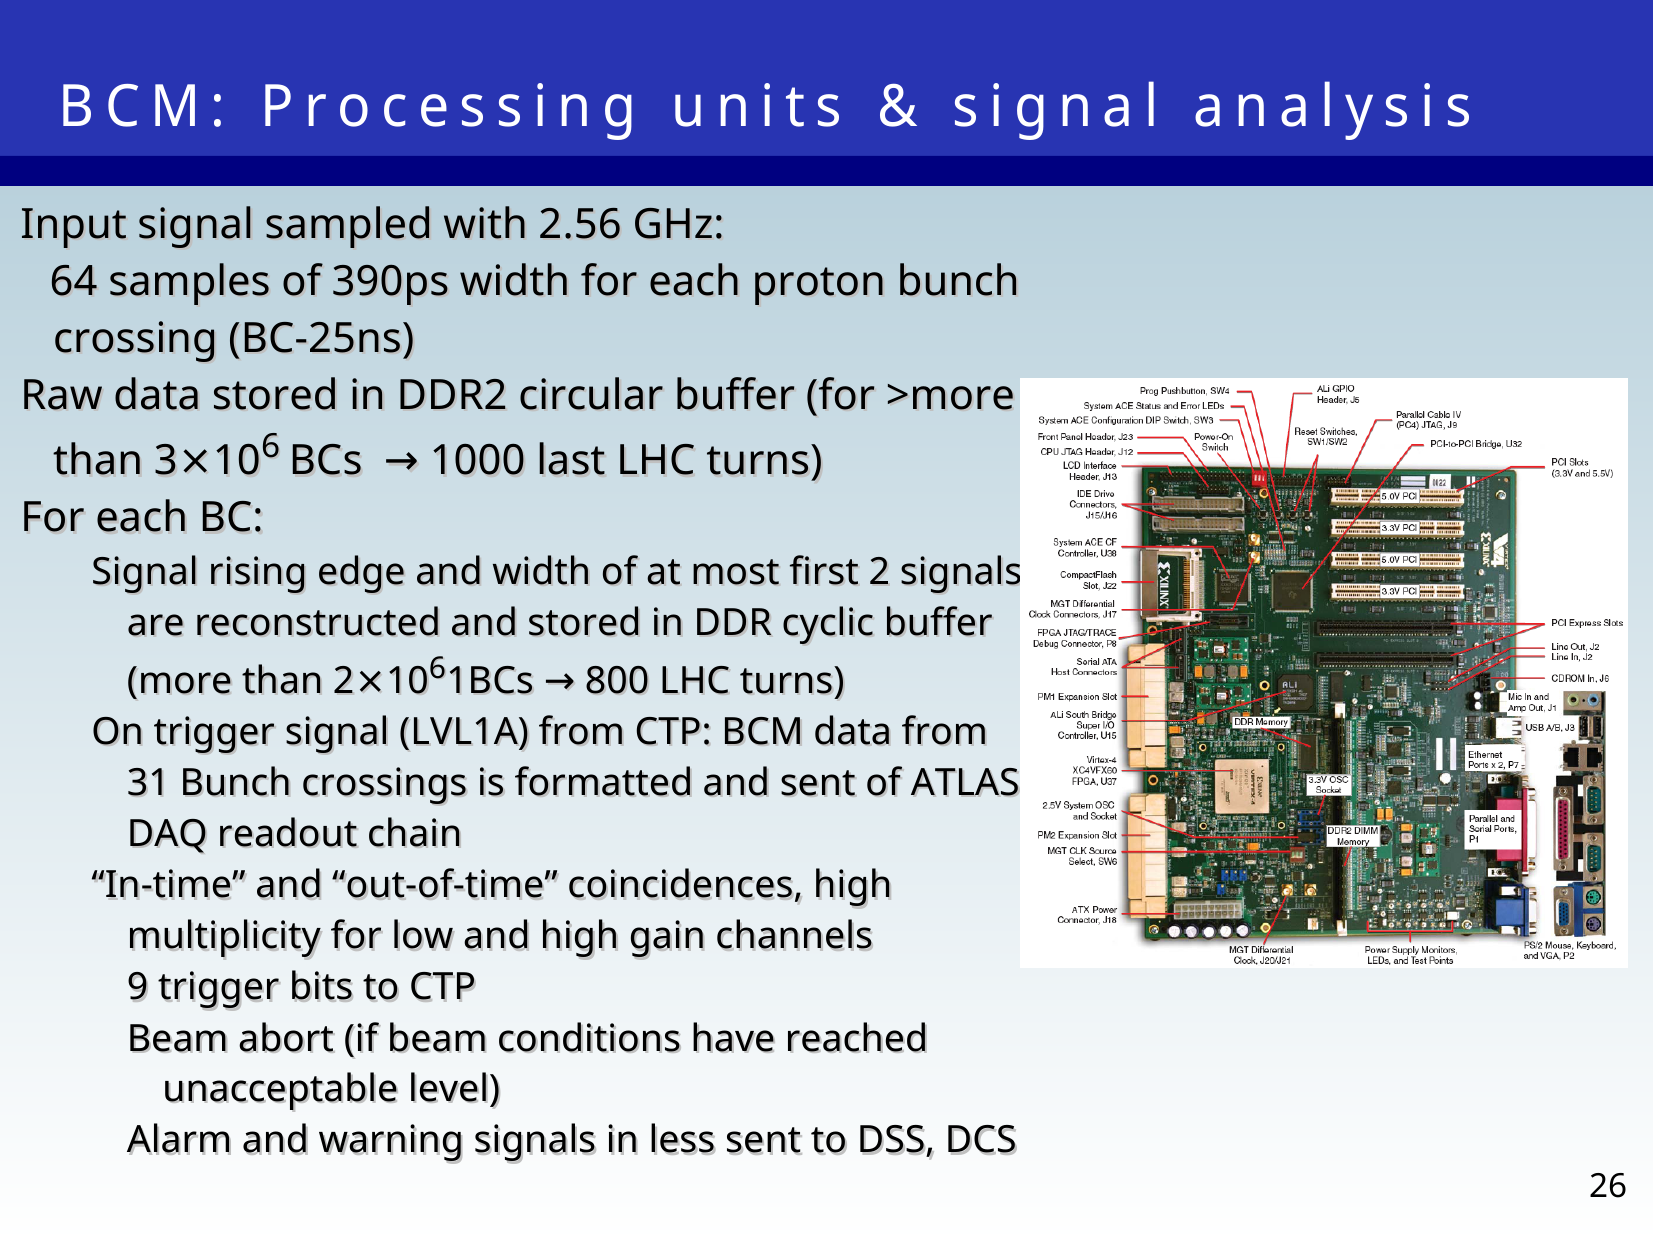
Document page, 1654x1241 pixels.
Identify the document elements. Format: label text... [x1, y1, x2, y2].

title BCM: Processing units & signal analysis [58, 29, 1613, 178]
text_box Input signal sampled with 2.56 GHz: 64 samples of 390ps width for each proton bunch crossing (BC-25ns) Raw data stored in DDR2 circular buffer (for >more than 3×106 BCs → 1000 last LHC turns) For each BC: Signal rising edge and width of at most first 2 signals are reconstructed and stored in DDR cyclic buffer (more than 2×1061BCs → 800 LHC turns) On trigger signal (LVL1A) from CTP: BCM data from 31 Bunch crossings is formatted and sent of ATLAS DAQ readout chain “In-time” and “out-of-time” coincidences, high multiplicity for low and high gain channels 9 trigger bits to CTP Beam abort (if beam conditions have reached unacceptable level) Alarm and warning signals in less sent to DSS, DCS [20, 247, 1026, 1111]
picture [1020, 378, 1628, 968]
